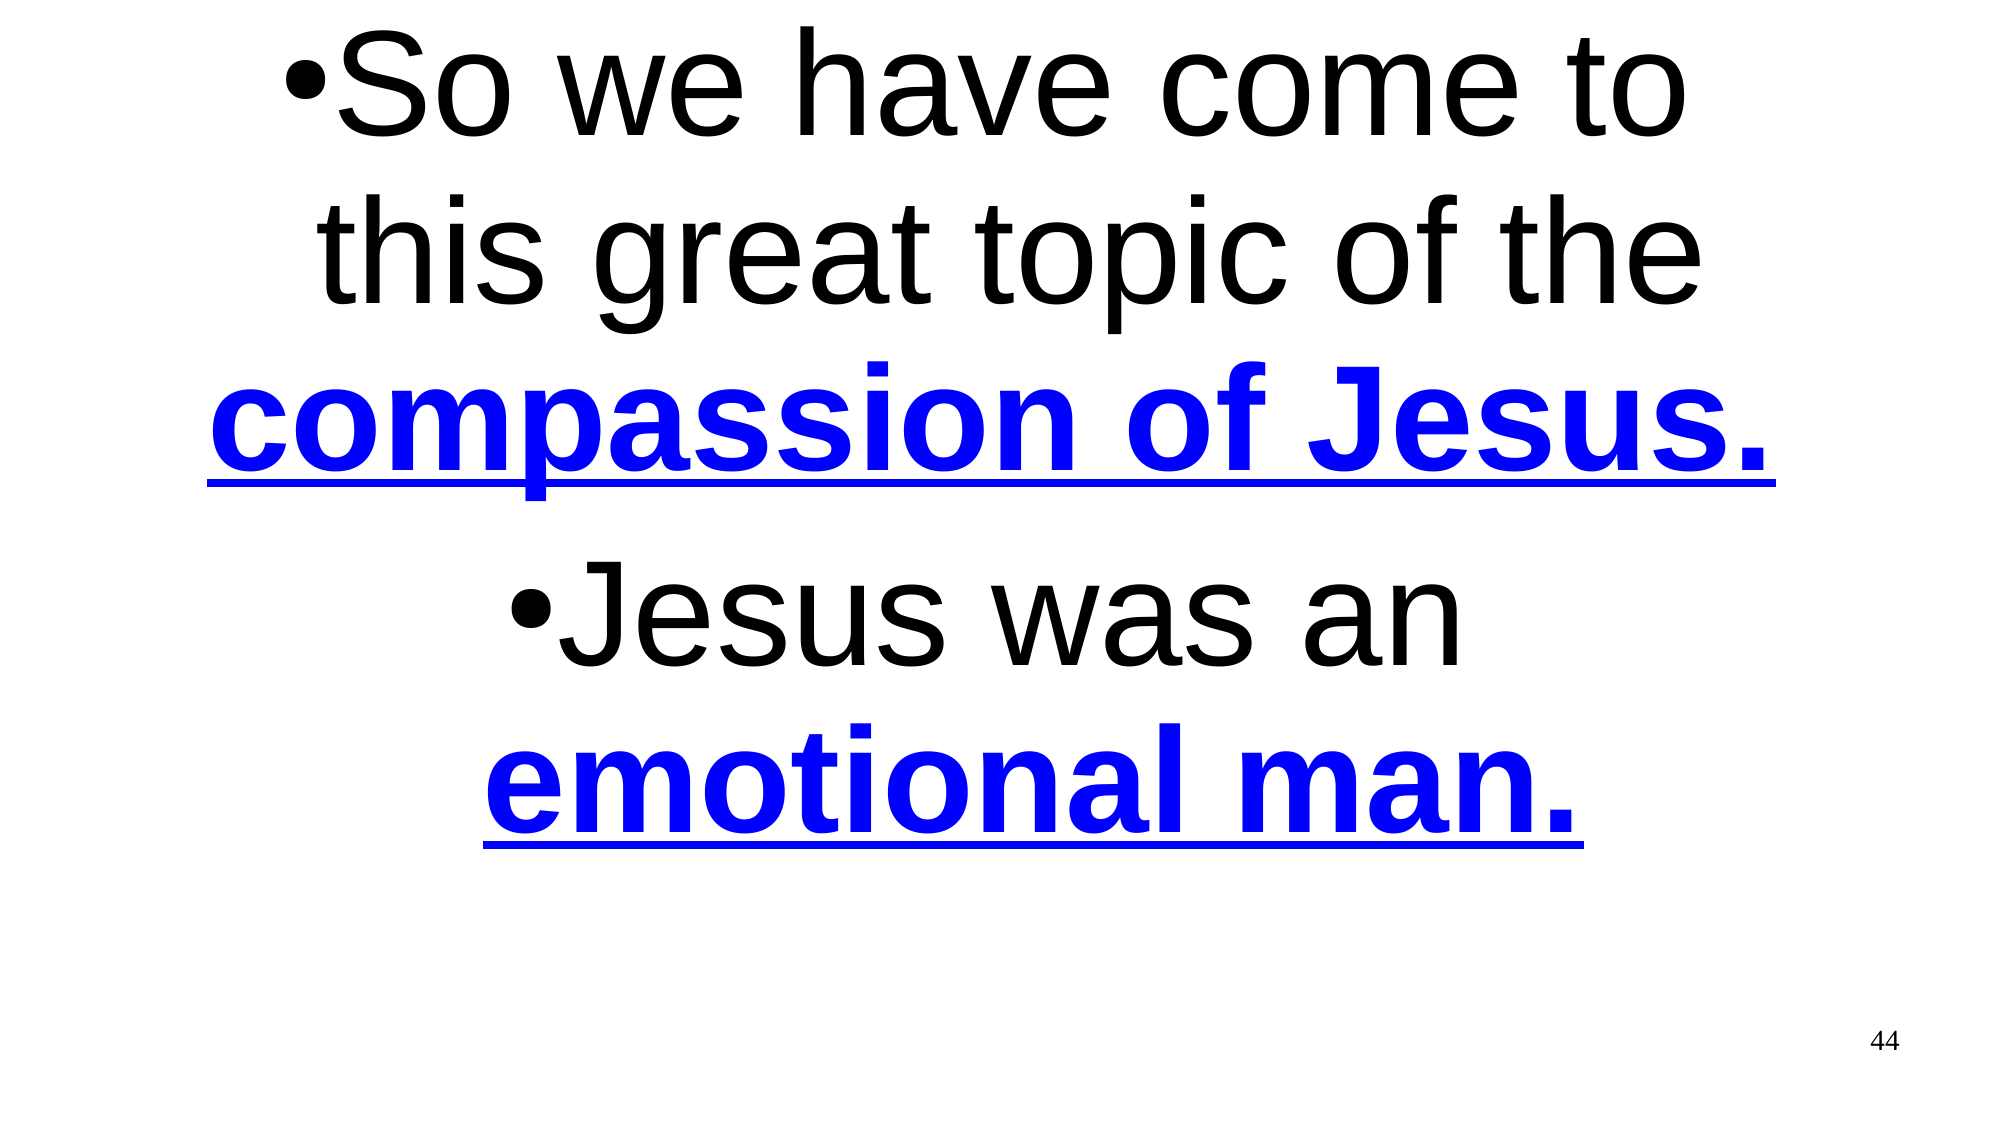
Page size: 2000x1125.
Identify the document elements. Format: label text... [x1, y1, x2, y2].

list So we have come to this great topic of the compassion of Jesus. Jesus was an emotional man. [0, 0, 1996, 1123]
